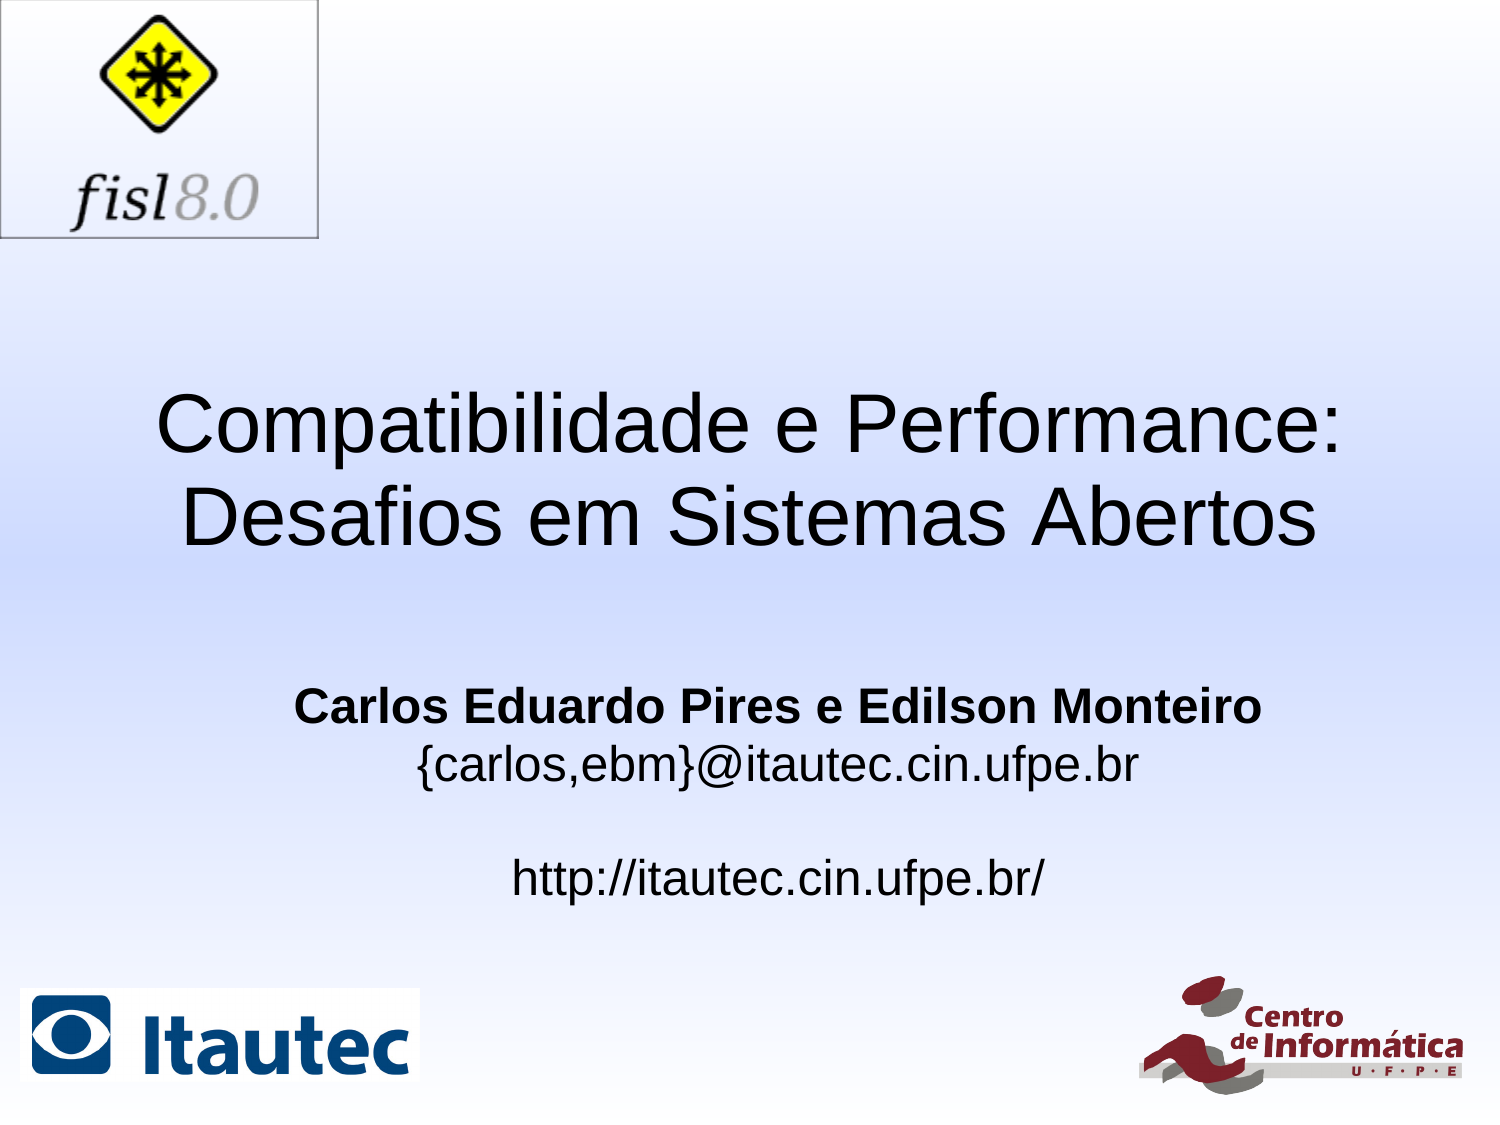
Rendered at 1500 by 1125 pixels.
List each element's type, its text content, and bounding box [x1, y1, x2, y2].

picture [20, 988, 420, 1083]
picture [0, 0, 319, 240]
picture [1139, 976, 1463, 1095]
title Compatibilidade e Performance: Desafios em Sistemas Abertos [112, 349, 1388, 591]
subtitle Carlos Eduardo Pires e Edilson Monteiro {carlos,ebm}@itautec.cin.ufpe.br http://itautec.cin.ufpe.br/ [194, 680, 1288, 926]
